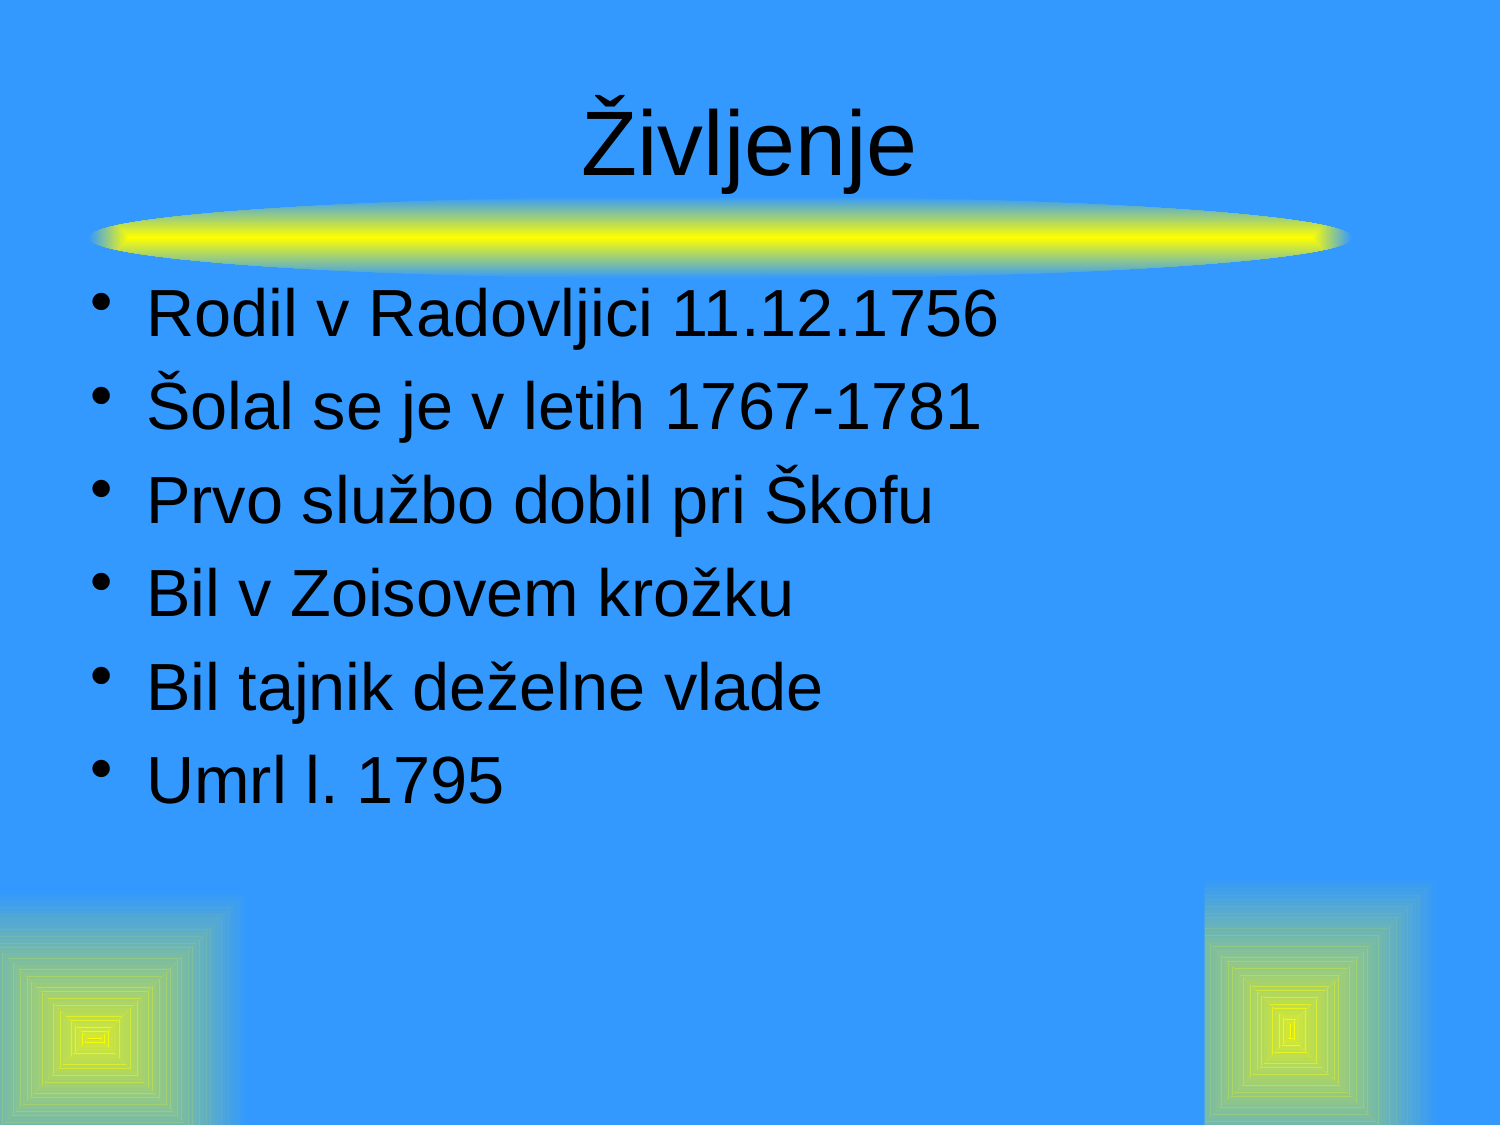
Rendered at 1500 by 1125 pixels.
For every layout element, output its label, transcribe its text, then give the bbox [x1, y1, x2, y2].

title Življenje [75, 45, 1425, 233]
list Rodil v Radovljici 11.12.1756 Šolal se je v letih 1767-1781 Prvo službo dobil pri Škofu Bil v Zoisovem krožku Bil tajnik deželne vlade Umrl l. 1795 [75, 262, 1425, 1005]
text_box [88, 196, 1353, 279]
text_box [1204, 818, 1500, 1125]
text_box [0, 829, 307, 1125]
